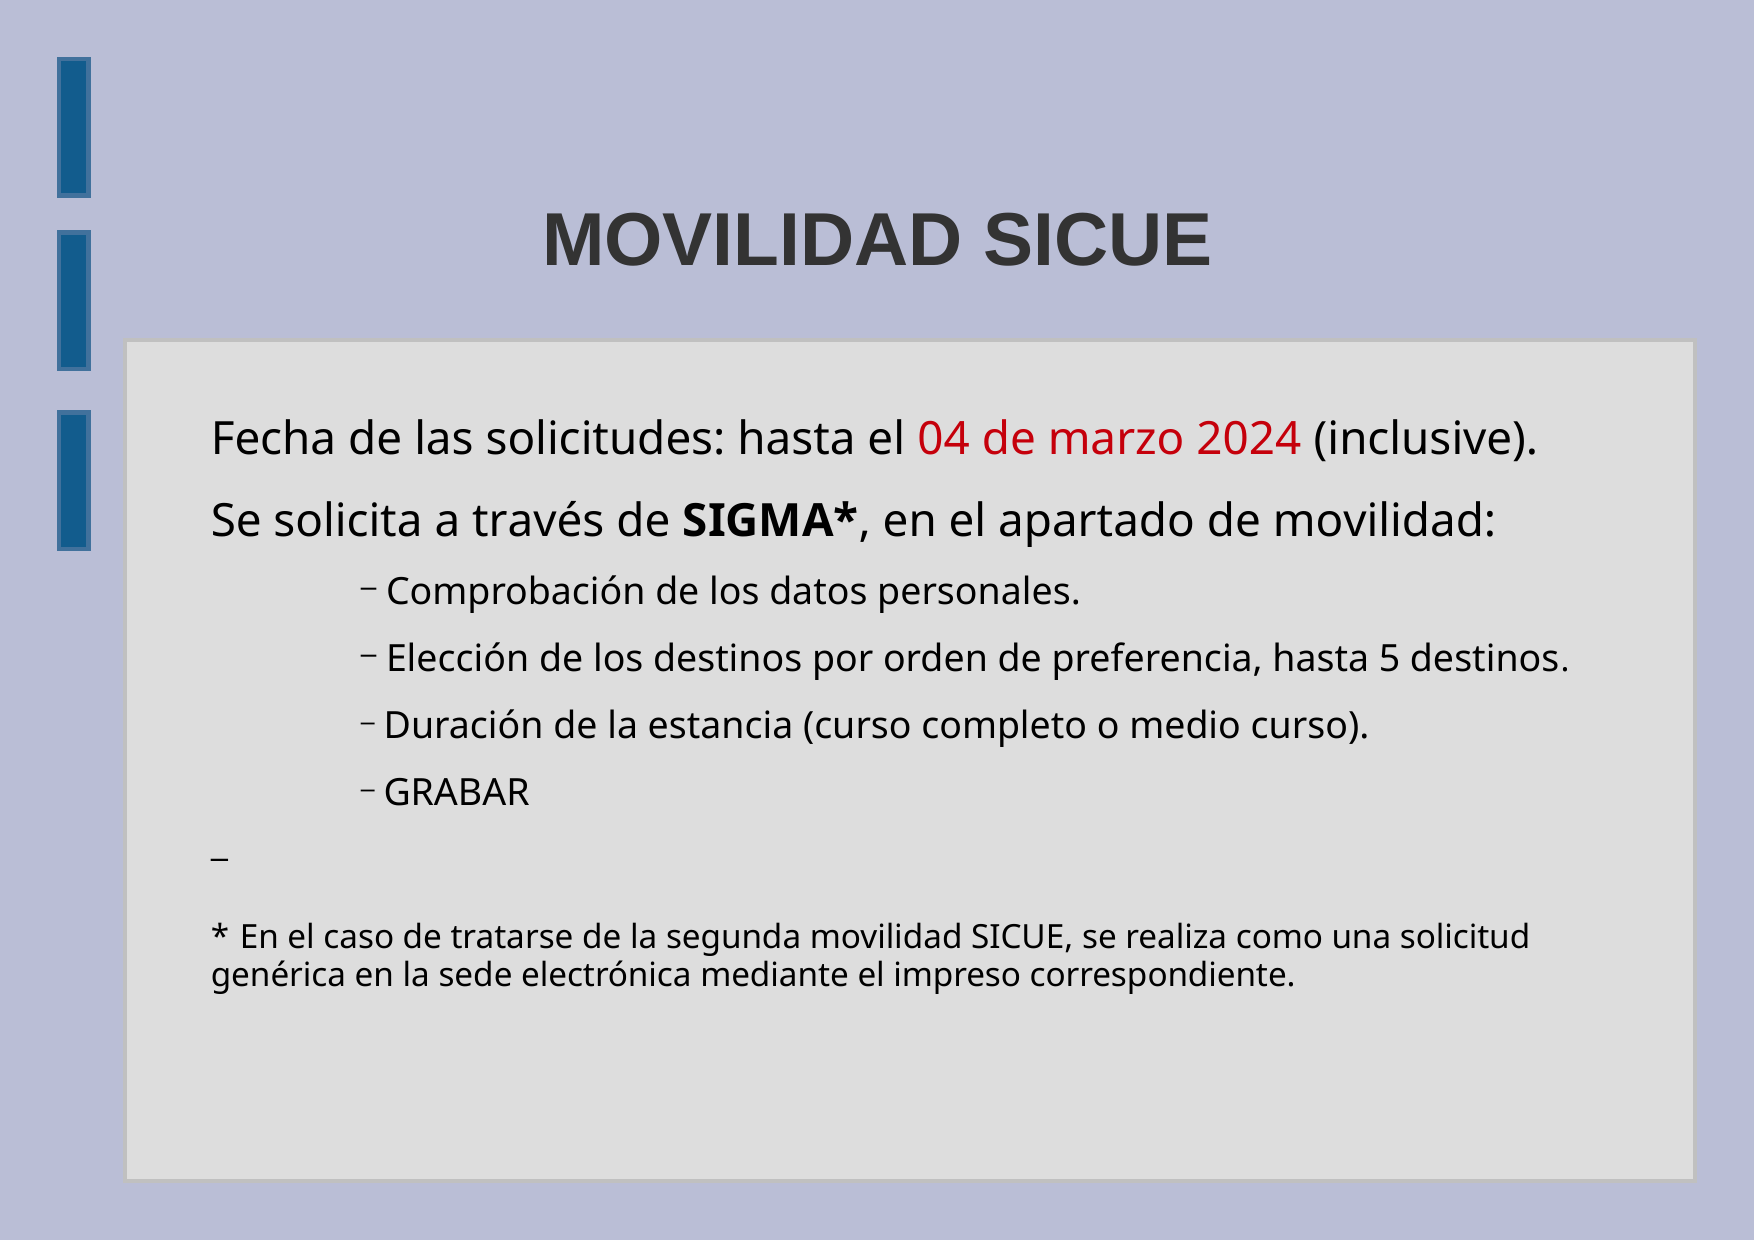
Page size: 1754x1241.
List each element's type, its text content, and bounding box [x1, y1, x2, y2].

list Fecha de las solicitudes: hasta el 04 de marzo 2024 (inclusive). Se solicita a través de SIGMA*, en el apartado de movilidad: Comprobación de los datos personales. Elección de los destinos por orden de preferencia, hasta 5 destinos. Duración de la estancia (curso completo o medio curso). GRABAR * En el caso de tratarse de la segunda movilidad SICUE, se realiza como una solicitud genérica en la sede electrónica mediante el impreso correspondiente. [210, 408, 1608, 1160]
title MOVILIDAD SICUE [179, 141, 1577, 329]
